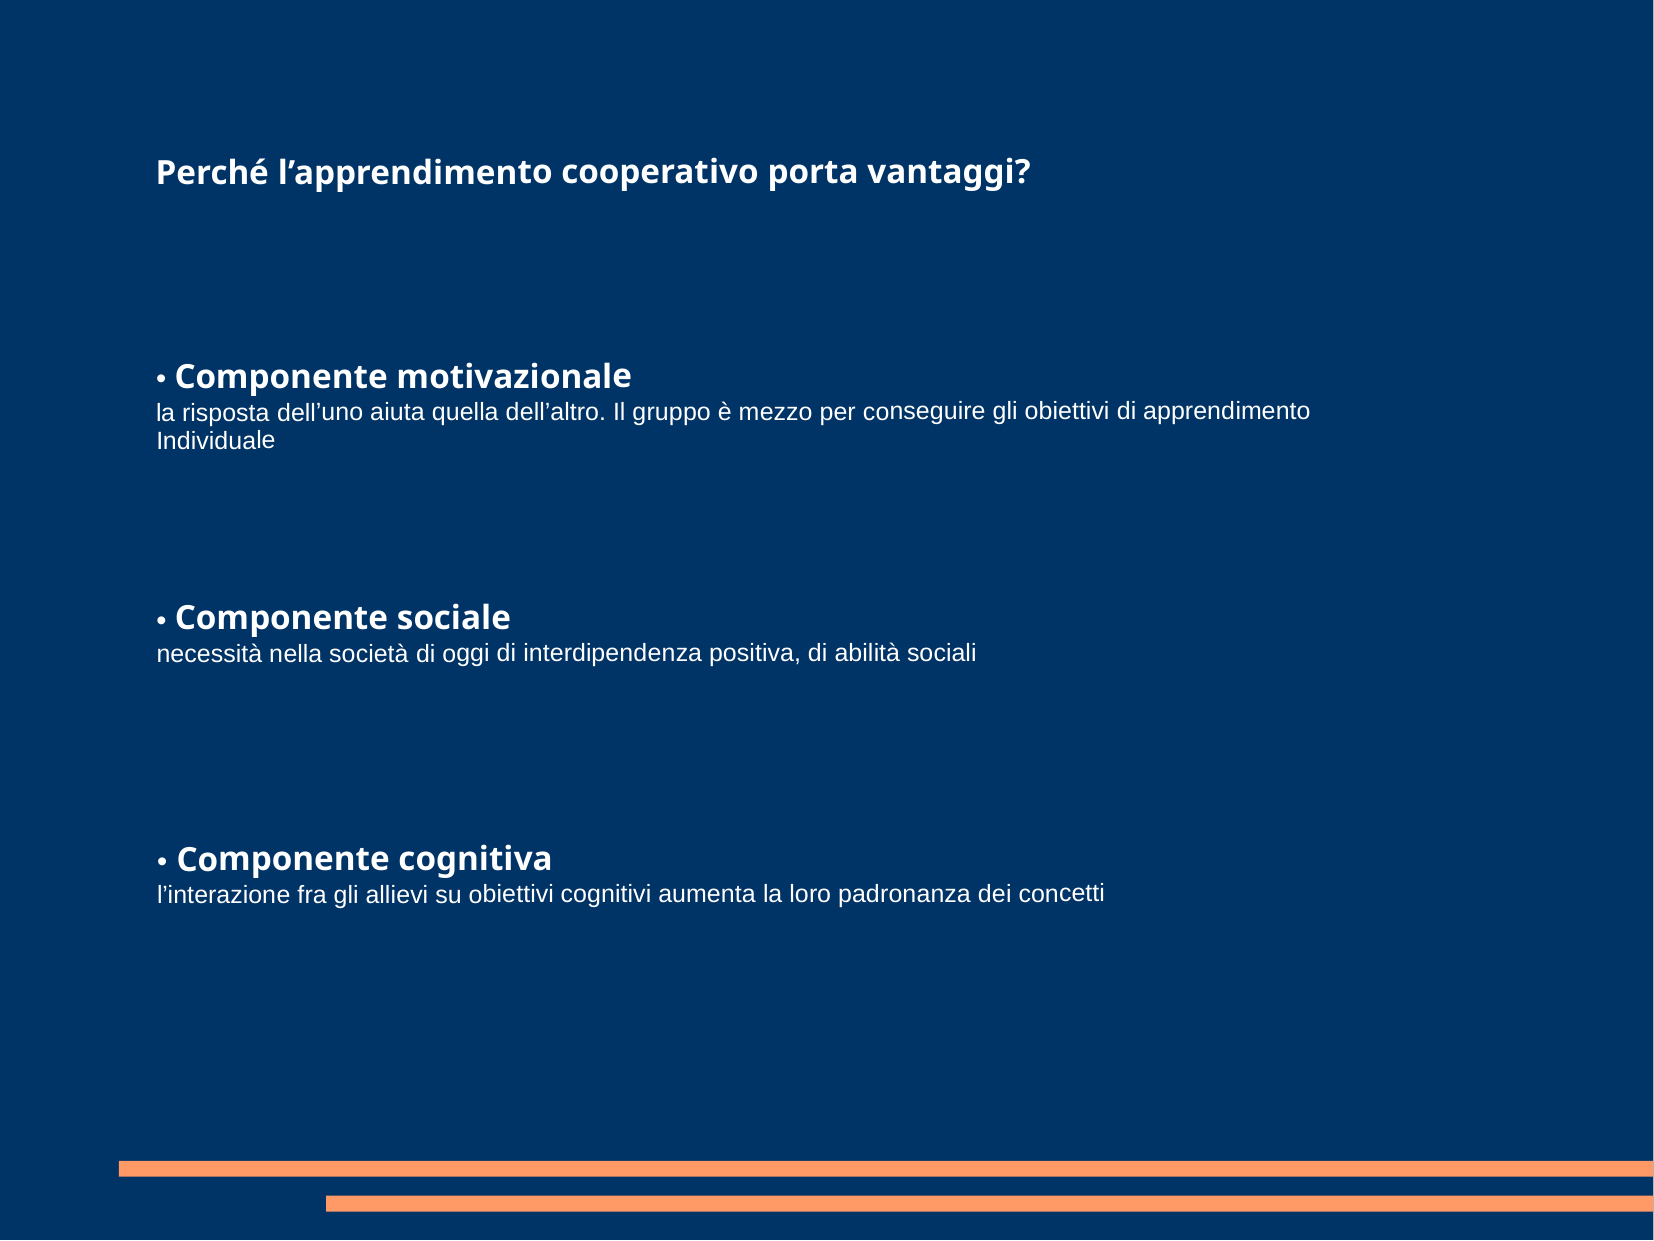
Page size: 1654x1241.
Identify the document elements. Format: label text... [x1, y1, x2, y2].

text_box Perché l’apprendimento cooperativo porta vantaggi? • Componente motivazionale la risposta dell’uno aiuta quella dell’altro. Il gruppo è mezzo per conseguire gli obiettivi di apprendimento Individuale • Componente sociale necessità nella società di oggi di interdipendenza positiva, di abilità sociali • Componente cognitiva l’interazione fra gli allievi su obiettivi cognitivi aumenta la loro padronanza dei concetti [140, 139, 1372, 1098]
